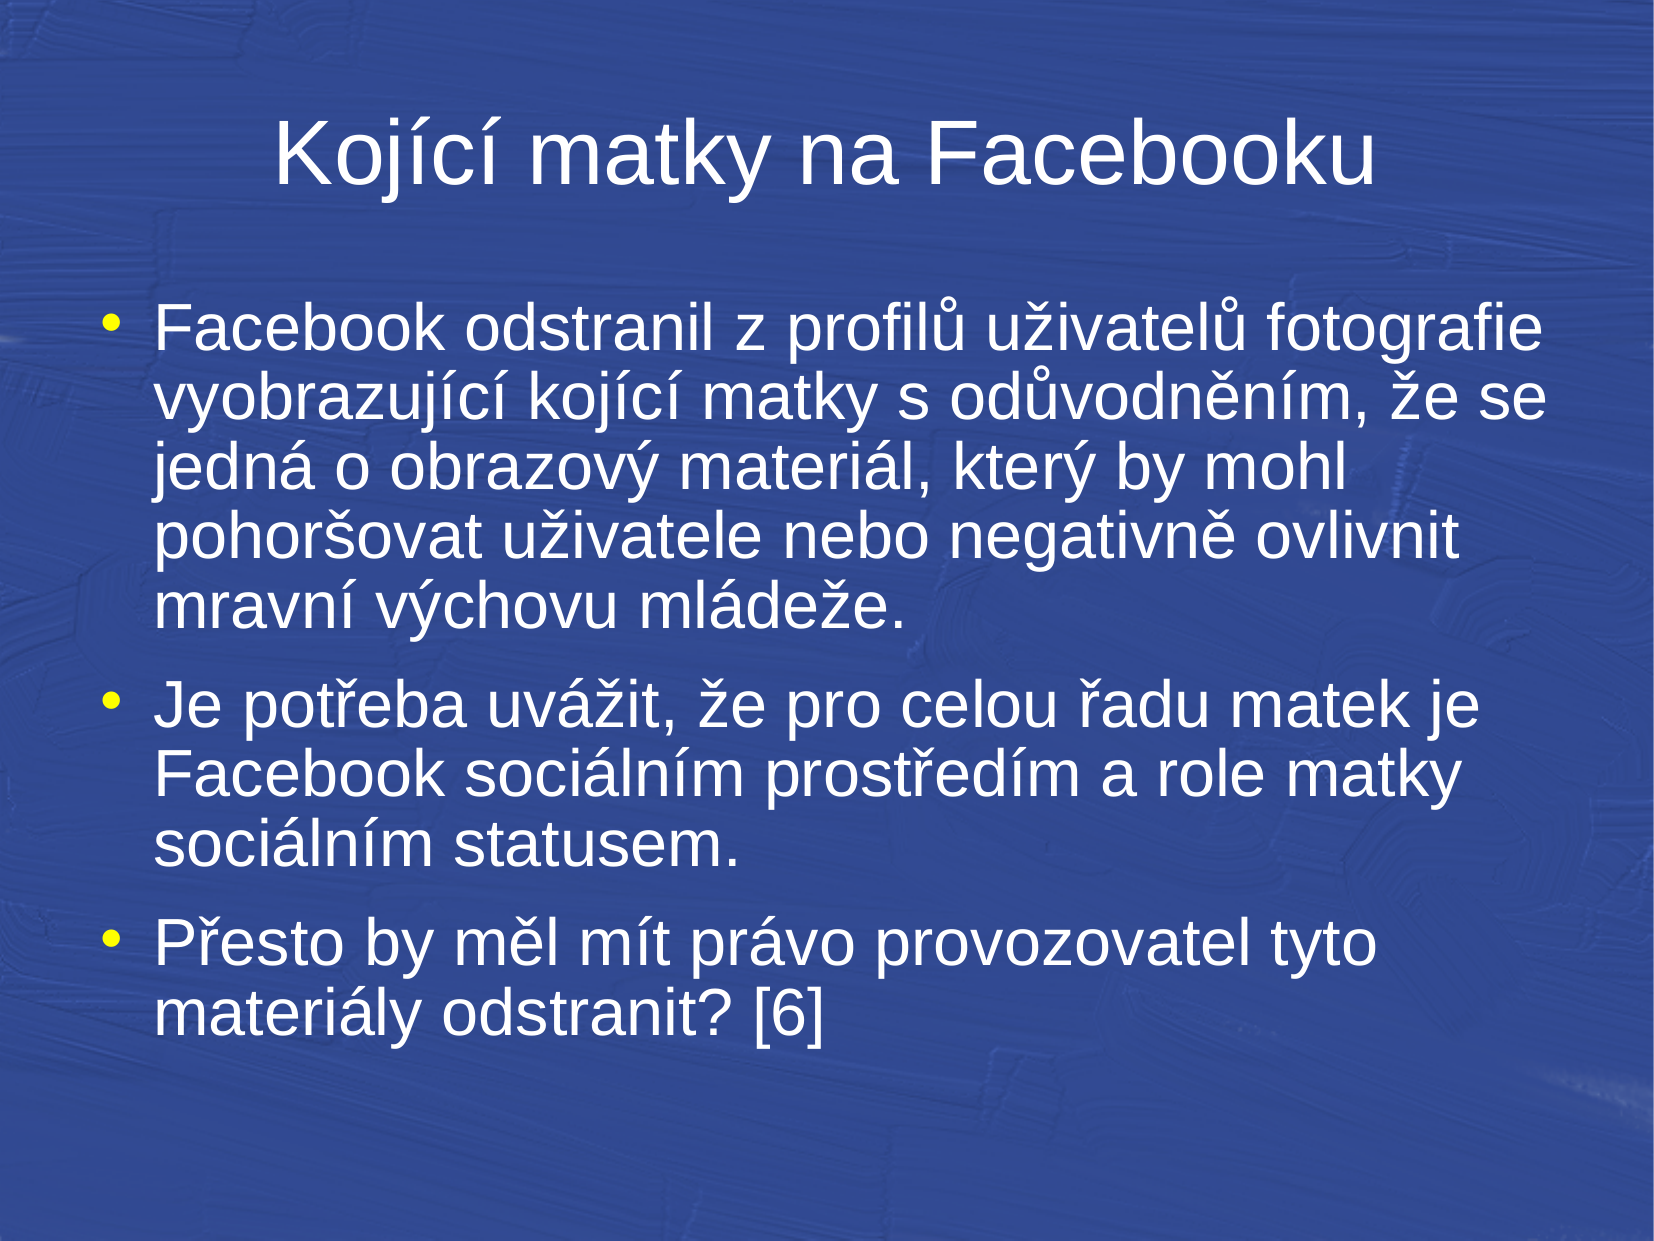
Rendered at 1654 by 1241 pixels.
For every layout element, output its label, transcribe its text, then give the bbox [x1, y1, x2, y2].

picture [0, 0, 1654, 1241]
title Kojící matky na Facebooku [82, 56, 1571, 249]
list Facebook odstranil z profilů uživatelů fotografie vyobrazující kojící matky s odůvodněním, že se jedná o obrazový materiál, který by mohl pohoršovat uživatele nebo negativně ovlivnit mravní výchovu mládeže. Je potřeba uvážit, že pro celou řadu matek je Facebook sociálním prostředím a role matky sociálním statusem. Přesto by měl mít právo provozovatel tyto materiály odstranit? [6] [82, 290, 1571, 1098]
